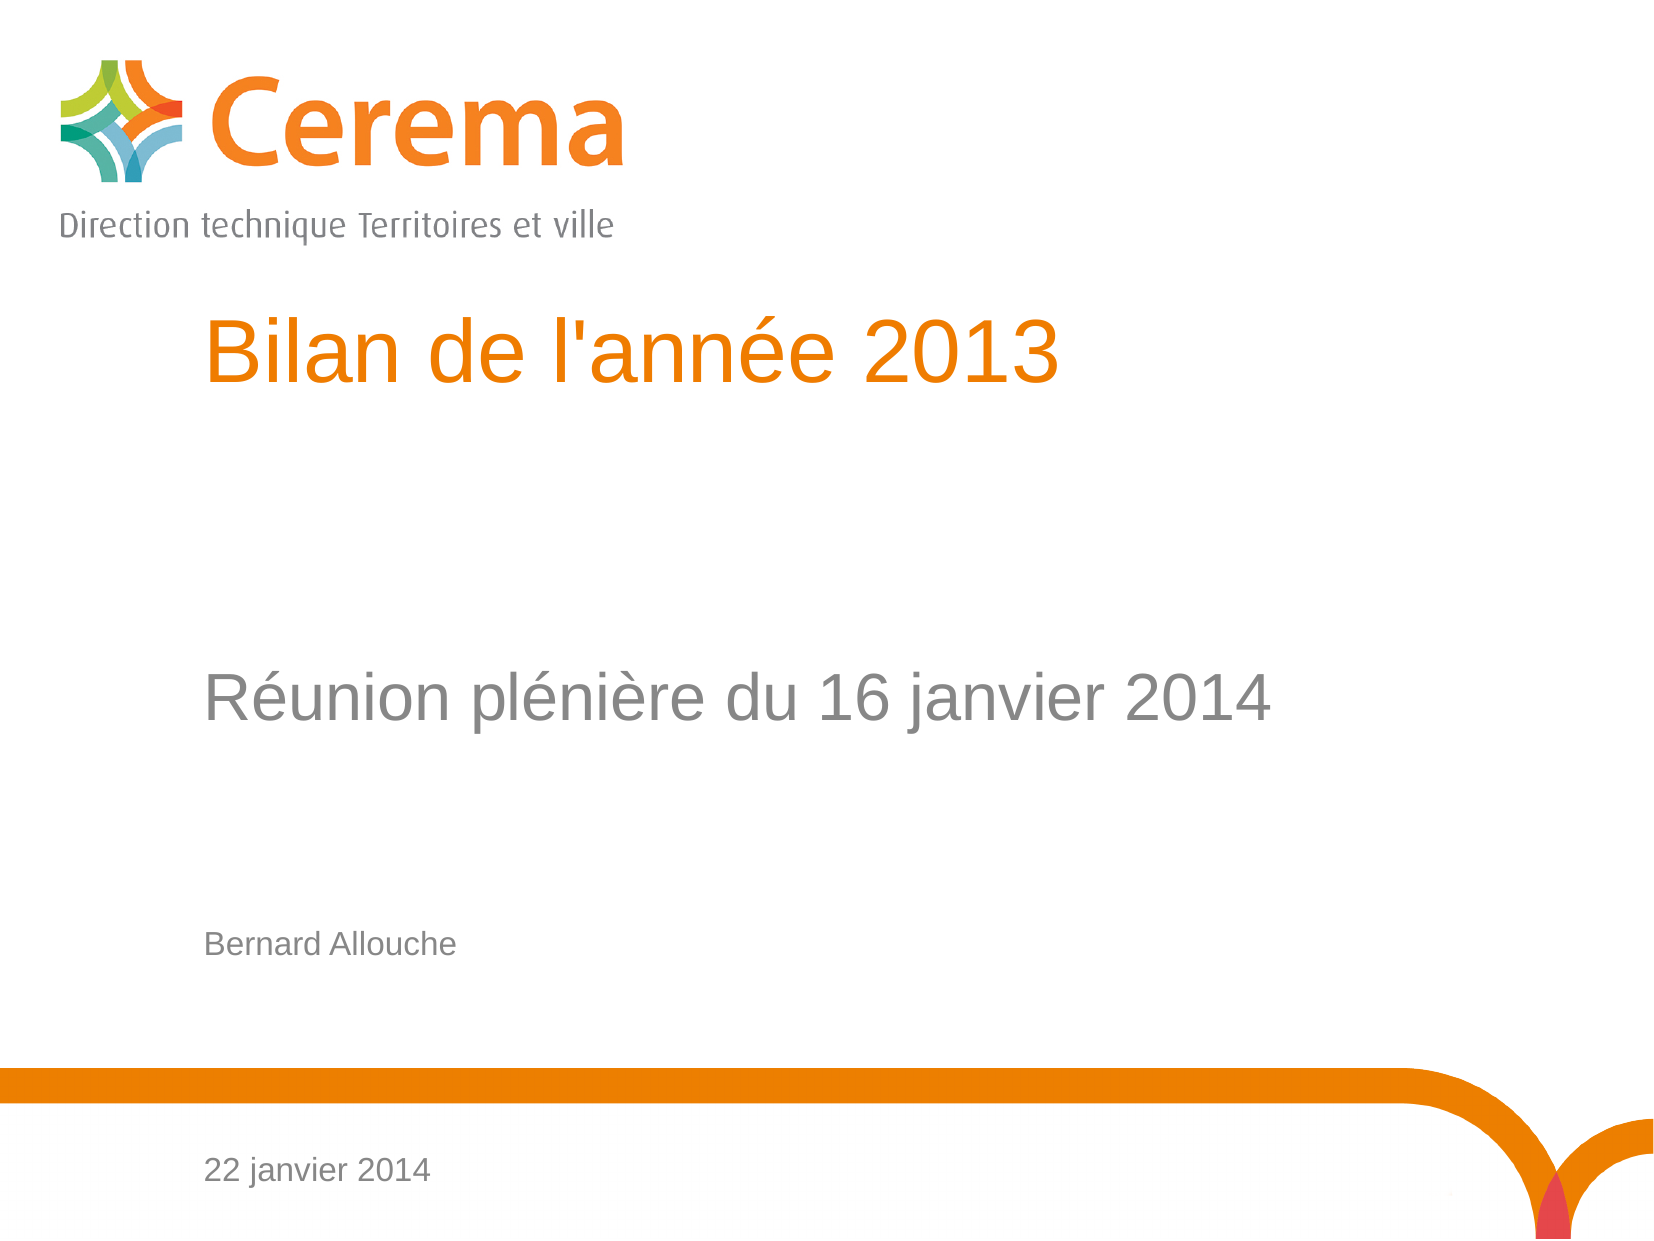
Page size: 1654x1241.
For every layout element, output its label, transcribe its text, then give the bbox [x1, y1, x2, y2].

text_box 22 janvier 2014 [188, 1140, 1205, 1197]
text_box Bernard Allouche [188, 906, 1465, 970]
text_box Bilan de l'année 2013 [188, 306, 1465, 408]
picture [0, 0, 684, 291]
text_box Réunion plénière du 16 janvier 2014 [188, 646, 1465, 742]
picture [0, 1068, 1654, 1239]
